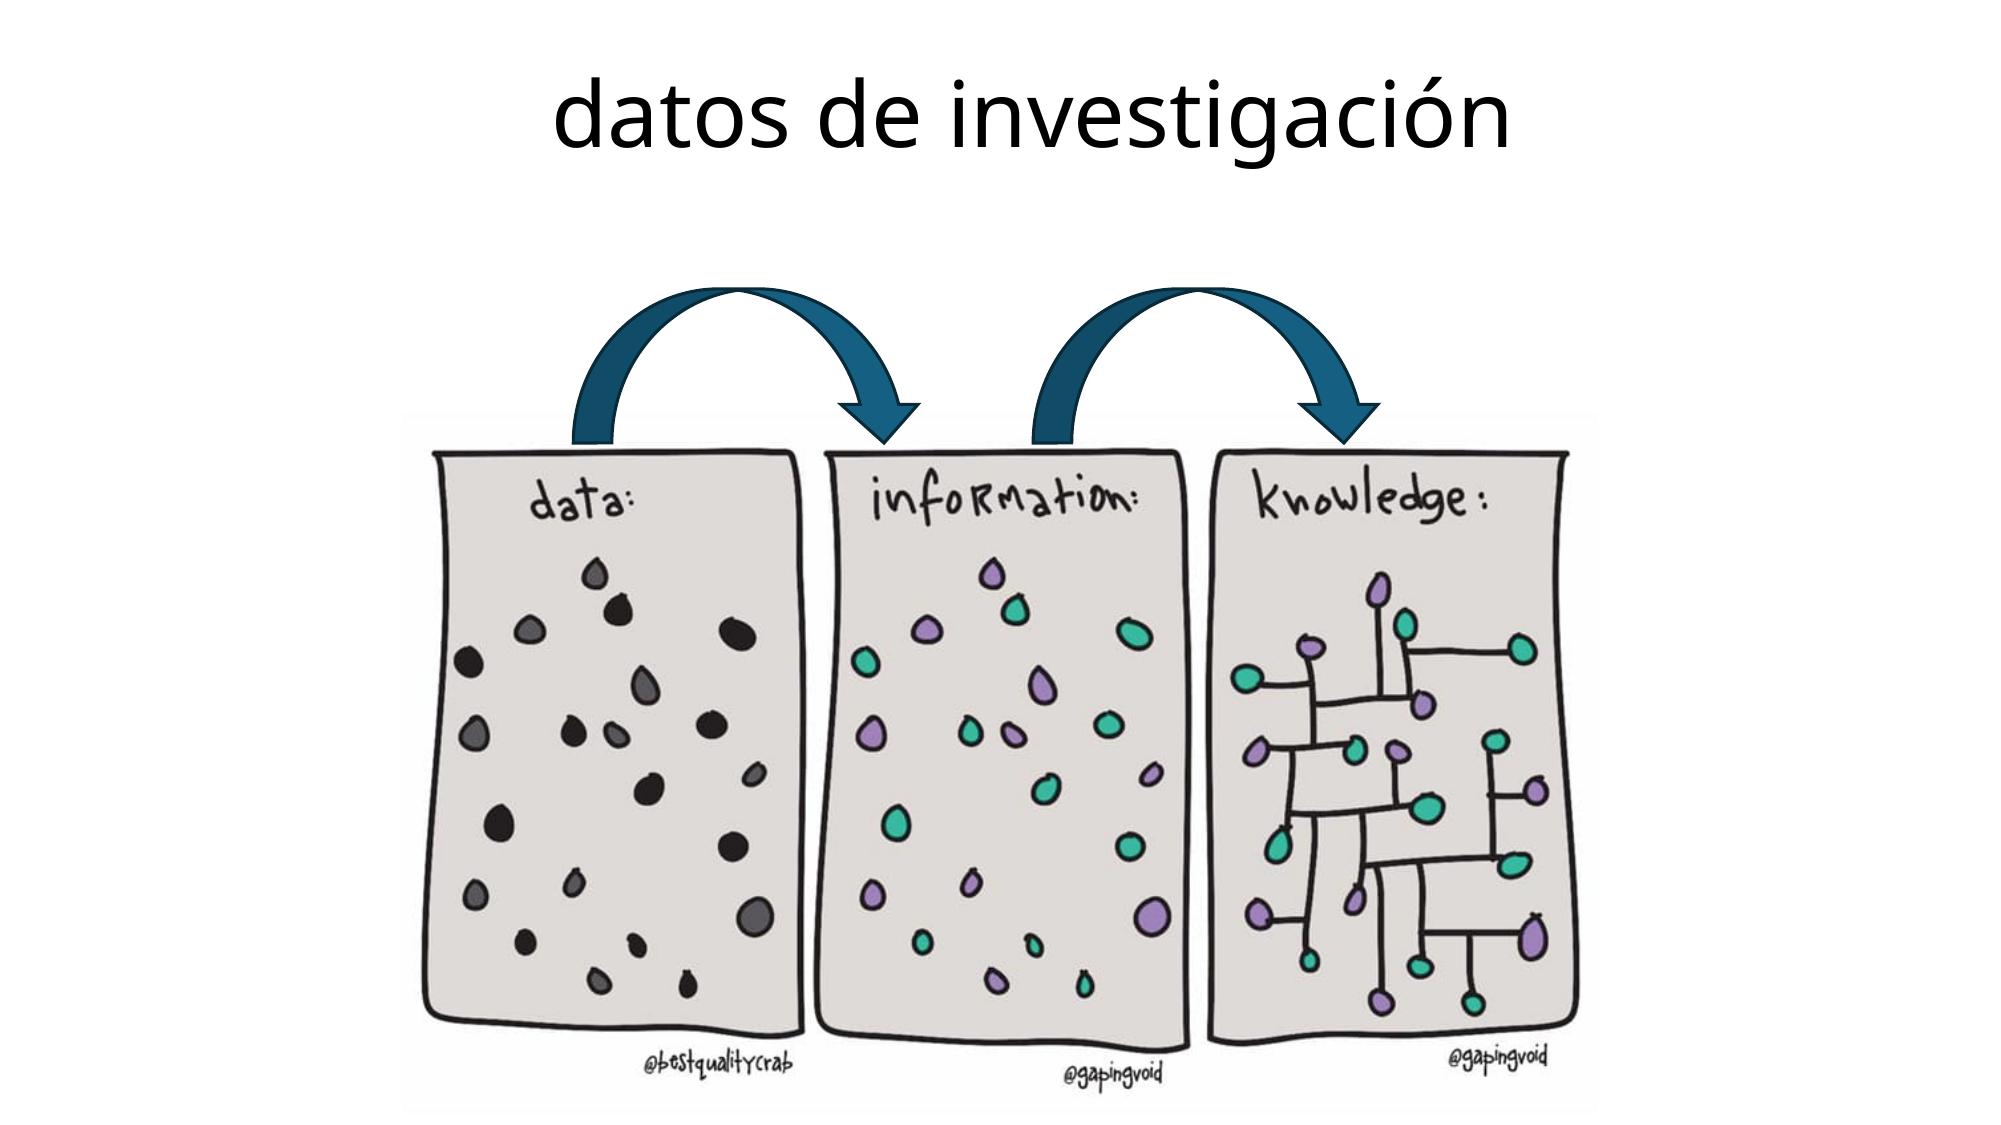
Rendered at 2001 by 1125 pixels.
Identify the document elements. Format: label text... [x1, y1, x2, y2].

text_box [573, 288, 918, 443]
text_box [1033, 288, 1378, 443]
picture [402, 365, 1598, 1125]
title datos de investigación [104, 0, 1963, 236]
